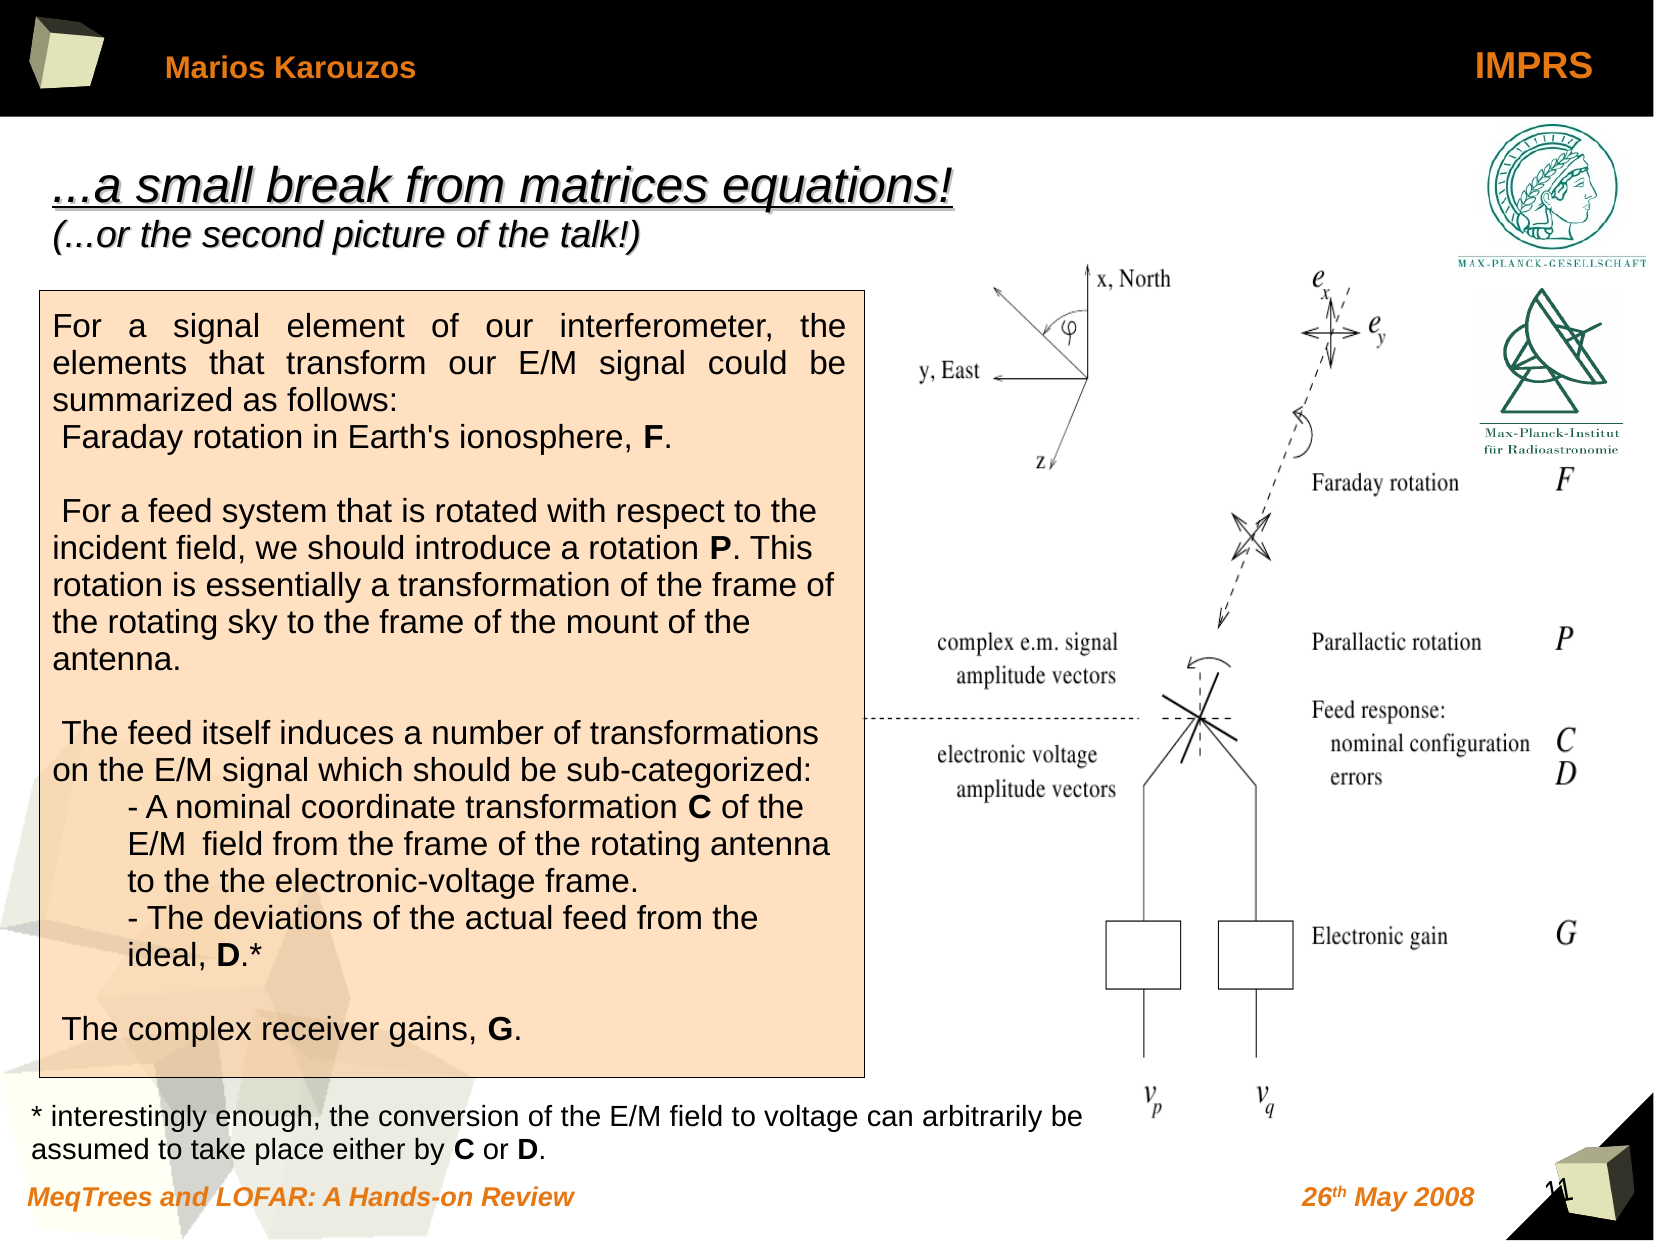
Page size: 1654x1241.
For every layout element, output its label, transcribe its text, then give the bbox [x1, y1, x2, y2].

text_box [39, 290, 865, 1078]
text_box ...a small break from matrices equations! (...or the second picture of the talk!) [37, 150, 1238, 263]
text_box MeqTrees and LOFAR: A Hands-on Review 26th May 2008 [12, 1174, 1588, 1222]
picture [841, 124, 1646, 1143]
picture [0, 726, 477, 1241]
text_box * interestingly enough, the conversion of the E/M field to voltage can arbitrarily be assumed to take place either by C or D. [16, 1092, 1105, 1174]
text_box Marios Karouzos IMPRS [150, 37, 1613, 96]
text_box For a signal element of our interferometer, the elements that transform our E/M signal could be summarized as follows: Faraday rotation in Earth's ionosphere, F. For a feed system that is rotated with respect to the incident field, we should introduce a rotation P. This rotation is essentially a transformation of the frame of the rotating sky to the frame of the mount of the antenna. The feed itself induces a number of transformations on the E/M signal which should be sub-categorized: - A nominal coordinate transformation C of the E/M field from the frame of the rotating antenna to the the electronic-voltage frame. - The deviations of the actual feed from the ideal, D.* The complex receiver gains, G. [37, 300, 863, 1066]
